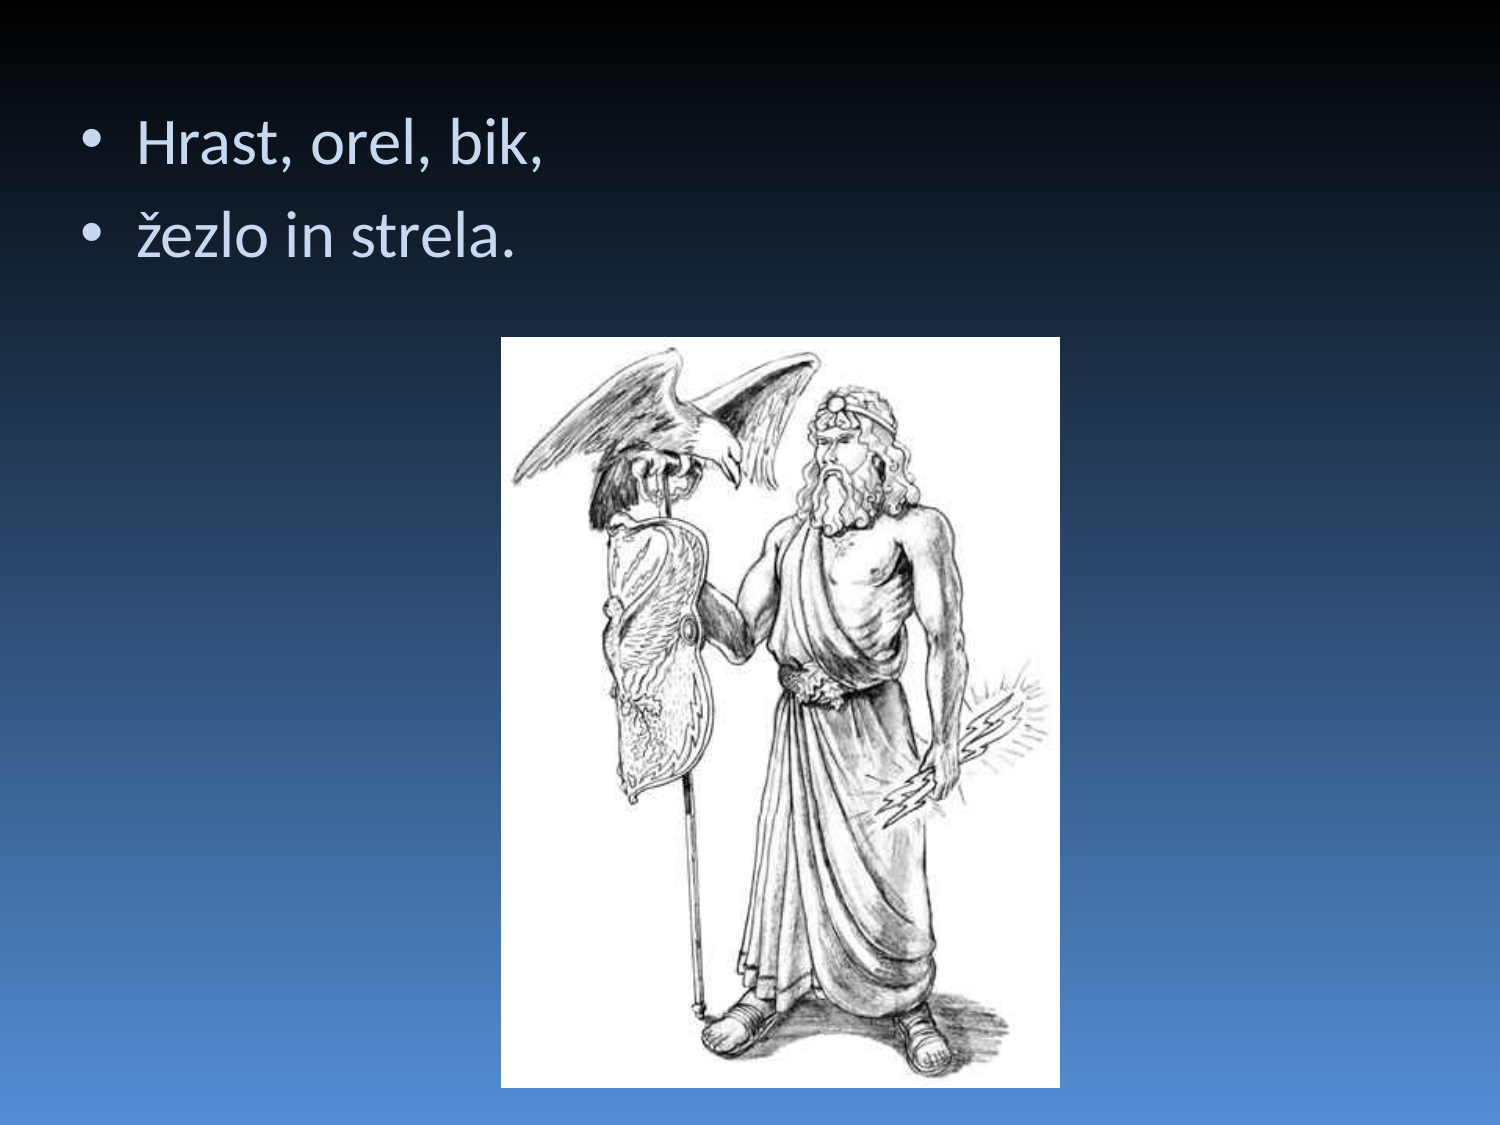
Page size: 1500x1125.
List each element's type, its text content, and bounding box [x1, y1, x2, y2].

picture [501, 337, 1060, 1088]
list Hrast, orel, bik, žezlo in strela. [64, 90, 1425, 1005]
